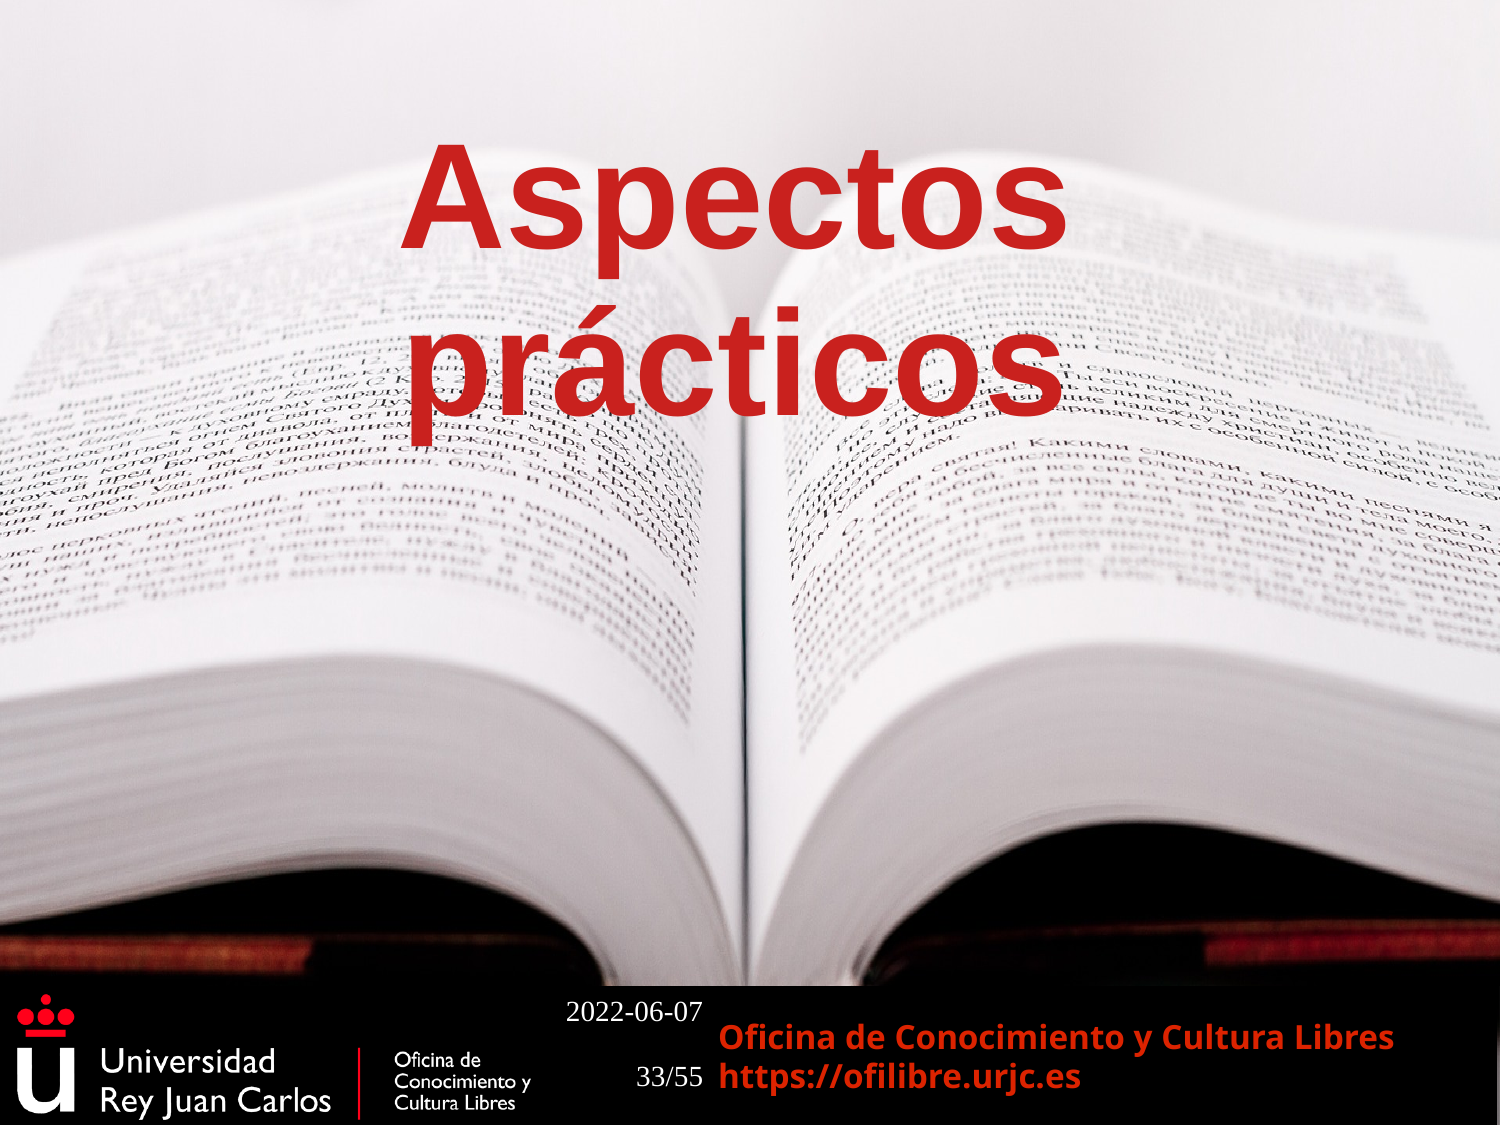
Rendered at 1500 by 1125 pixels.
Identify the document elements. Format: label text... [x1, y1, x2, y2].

title [75, 389, 1425, 578]
picture [0, 0, 1500, 1125]
picture [17, 994, 531, 1120]
text_box Aspectos prácticos [120, 104, 1351, 455]
